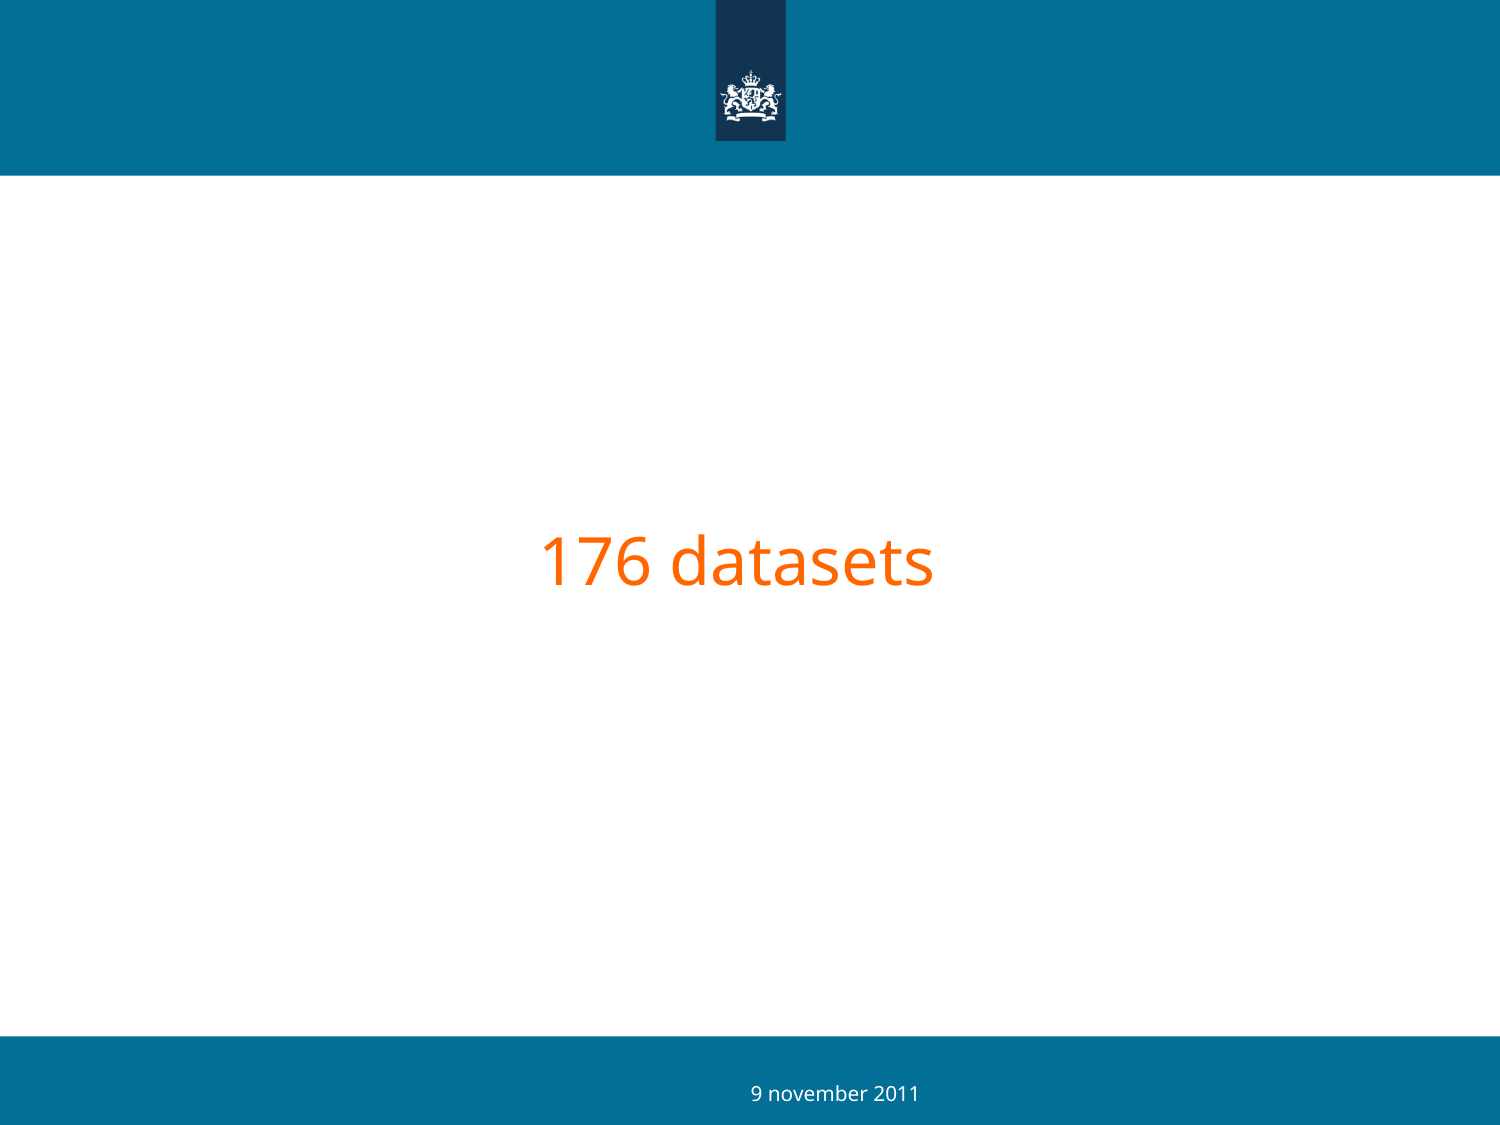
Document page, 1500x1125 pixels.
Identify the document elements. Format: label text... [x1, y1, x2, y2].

text_box 176 datasets [523, 511, 951, 607]
text_box 9 november 2011 [735, 1072, 1418, 1125]
picture [717, 0, 785, 140]
